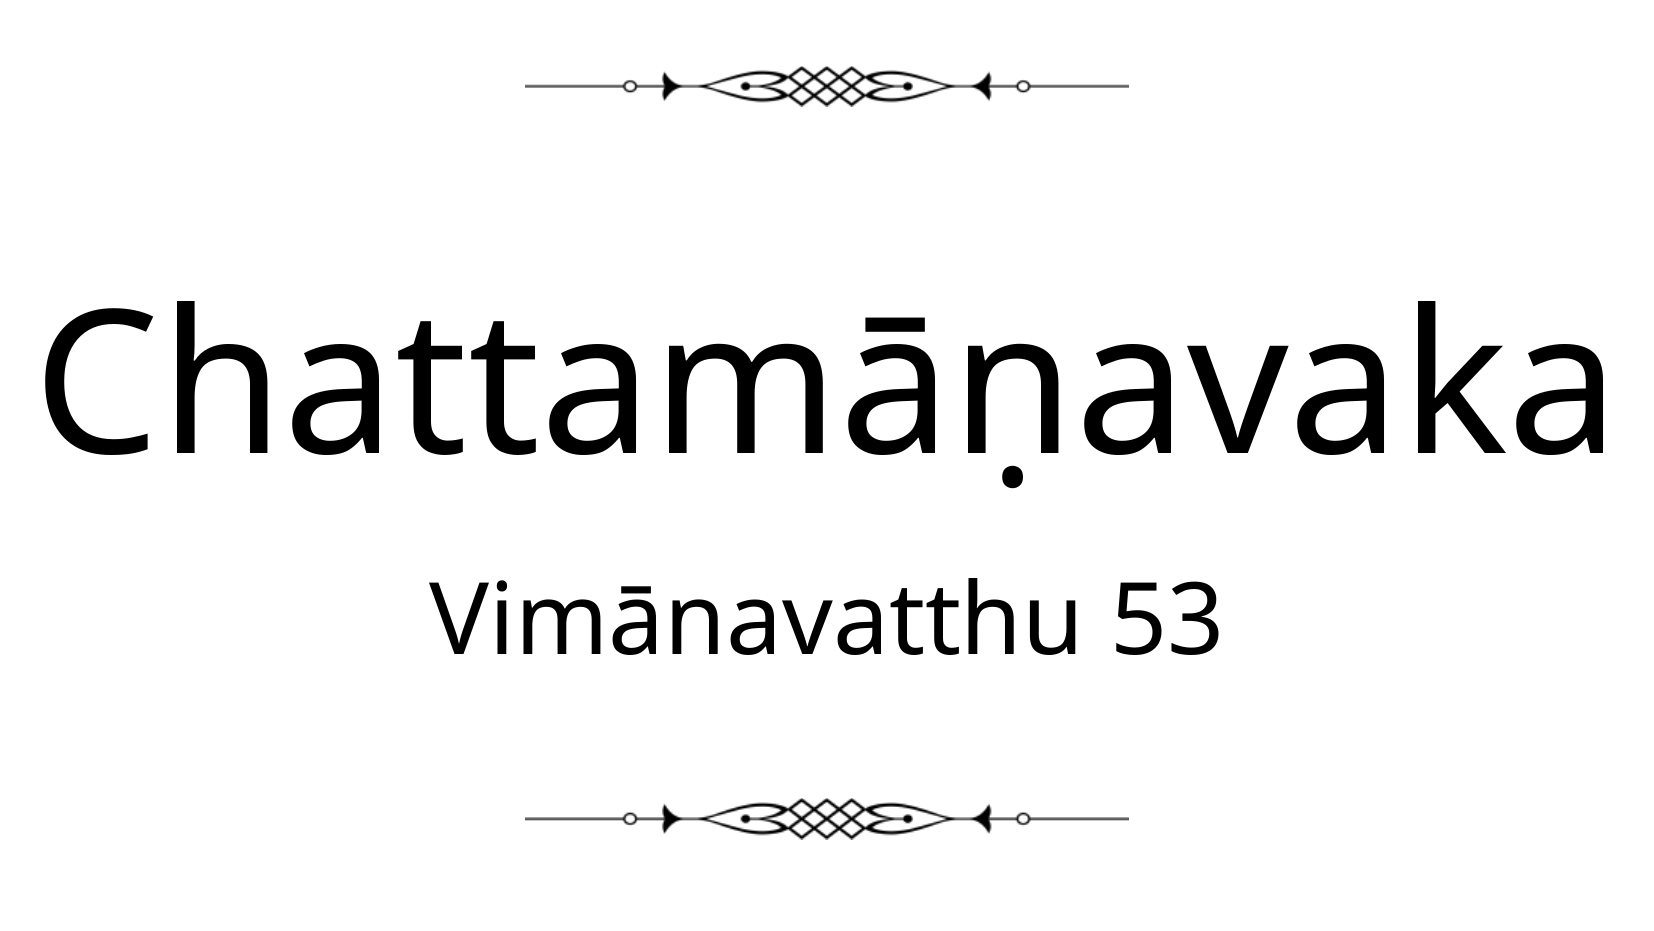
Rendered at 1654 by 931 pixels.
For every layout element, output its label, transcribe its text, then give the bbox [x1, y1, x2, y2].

picture [525, 66, 1129, 107]
subtitle Chattamāṇavaka Vimānavatthu 53 [14, 99, 1641, 824]
picture [525, 798, 1129, 840]
